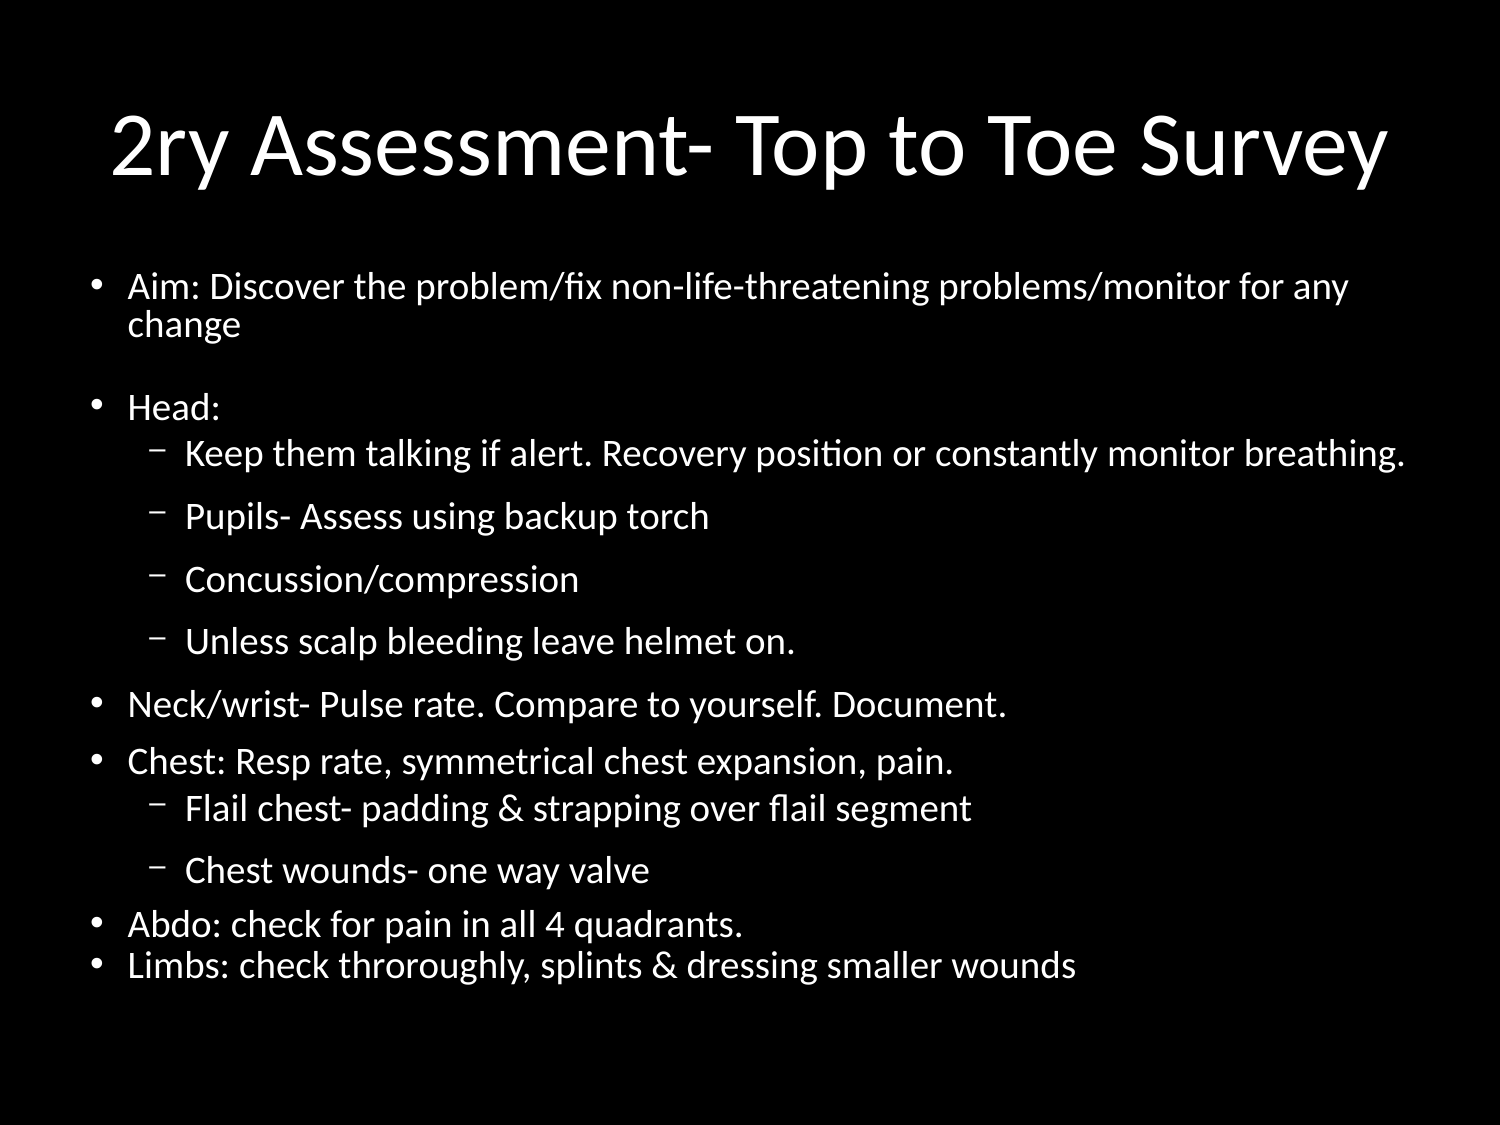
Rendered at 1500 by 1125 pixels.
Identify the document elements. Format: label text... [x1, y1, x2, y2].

title 2ry Assessment- Top to Toe Survey [75, 45, 1425, 233]
list Aim: Discover the problem/fix non-life-threatening problems/monitor for any change Head: Keep them talking if alert. Recovery position or constantly monitor breathing. Pupils- Assess using backup torch Concussion/compression Unless scalp bleeding leave helmet on. Neck/wrist- Pulse rate. Compare to yourself. Document. Chest: Resp rate, symmetrical chest expansion, pain. Flail chest- padding & strapping over flail segment Chest wounds- one way valve Abdo: check for pain in all 4 quadrants. Limbs: check throroughly, splints & dressing smaller wounds [75, 262, 1425, 1005]
